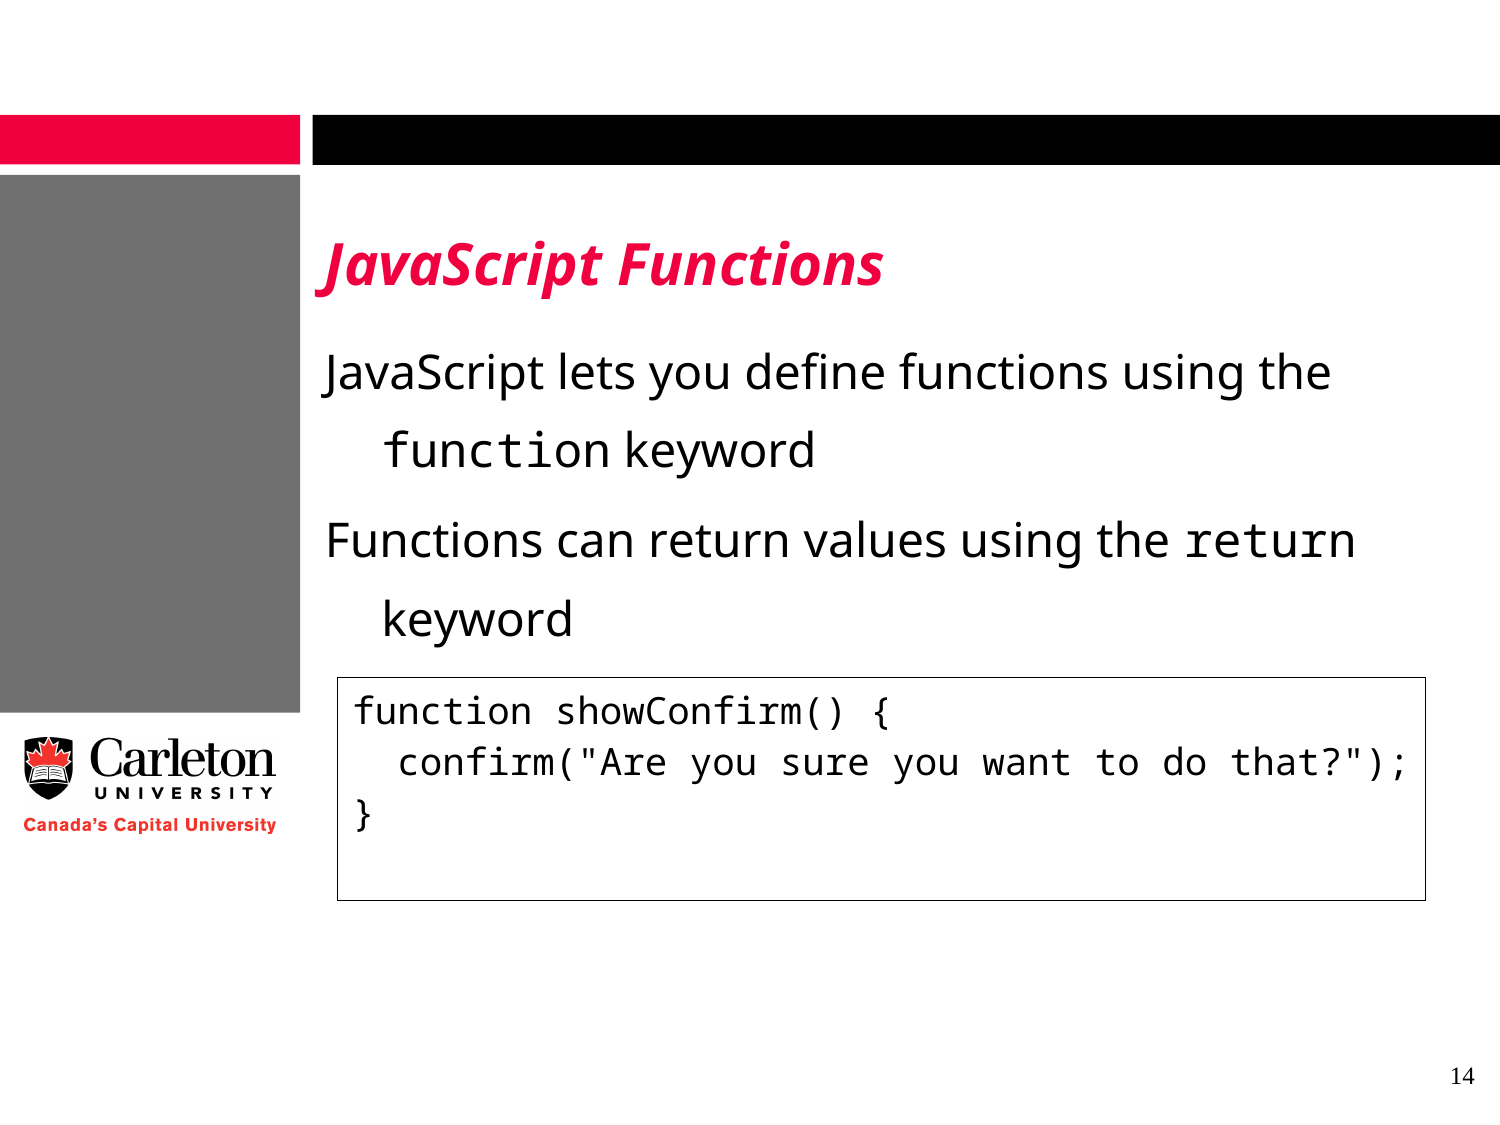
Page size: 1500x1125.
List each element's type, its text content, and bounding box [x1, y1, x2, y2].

title JavaScript Functions [324, 194, 1450, 324]
picture [24, 737, 276, 834]
text_box function showConfirm() { confirm("Are you sure you want to do that?"); } [337, 677, 1426, 901]
list JavaScript lets you define functions using the function keyword Functions can return values using the return keyword [324, 324, 1450, 1036]
